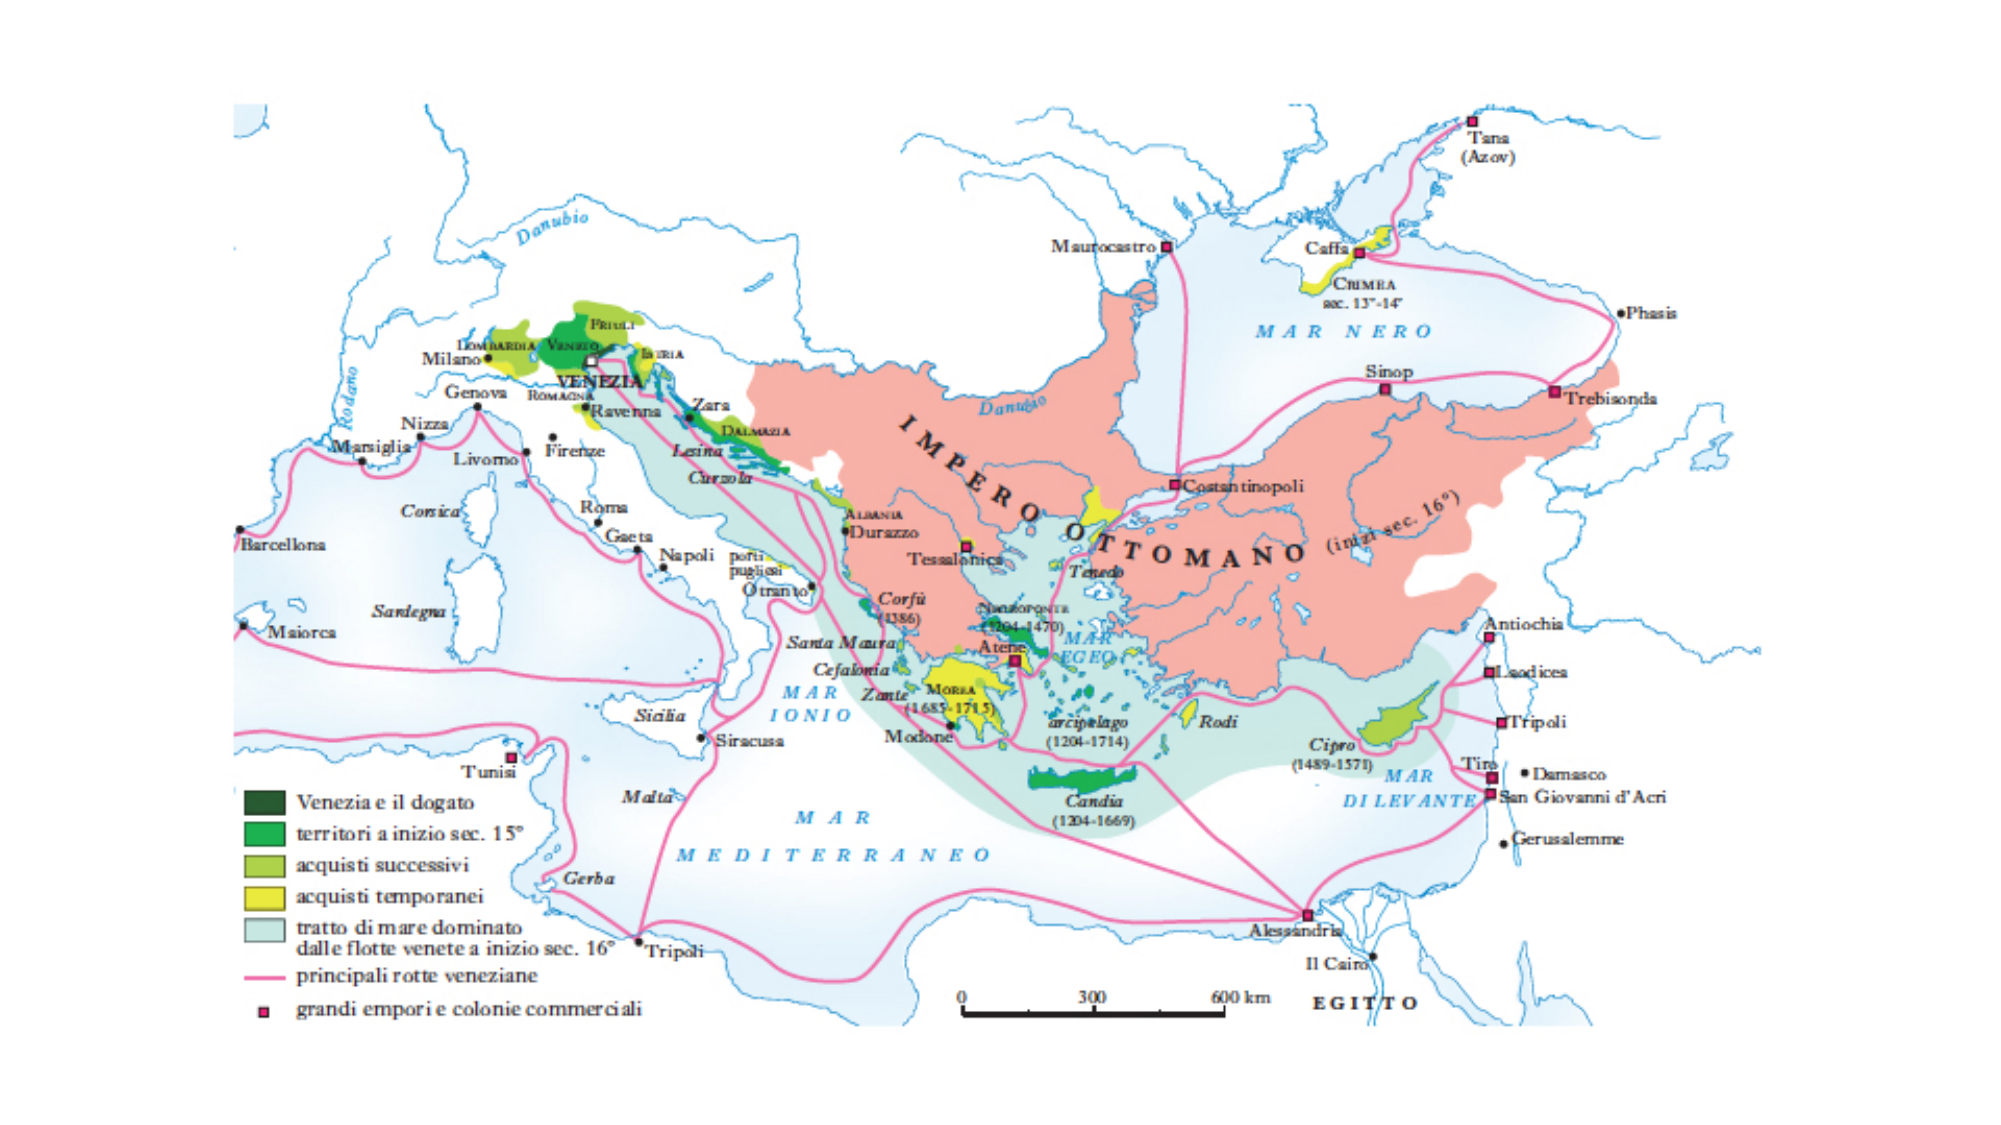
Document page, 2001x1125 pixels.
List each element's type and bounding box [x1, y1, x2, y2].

picture [228, 90, 1772, 1035]
